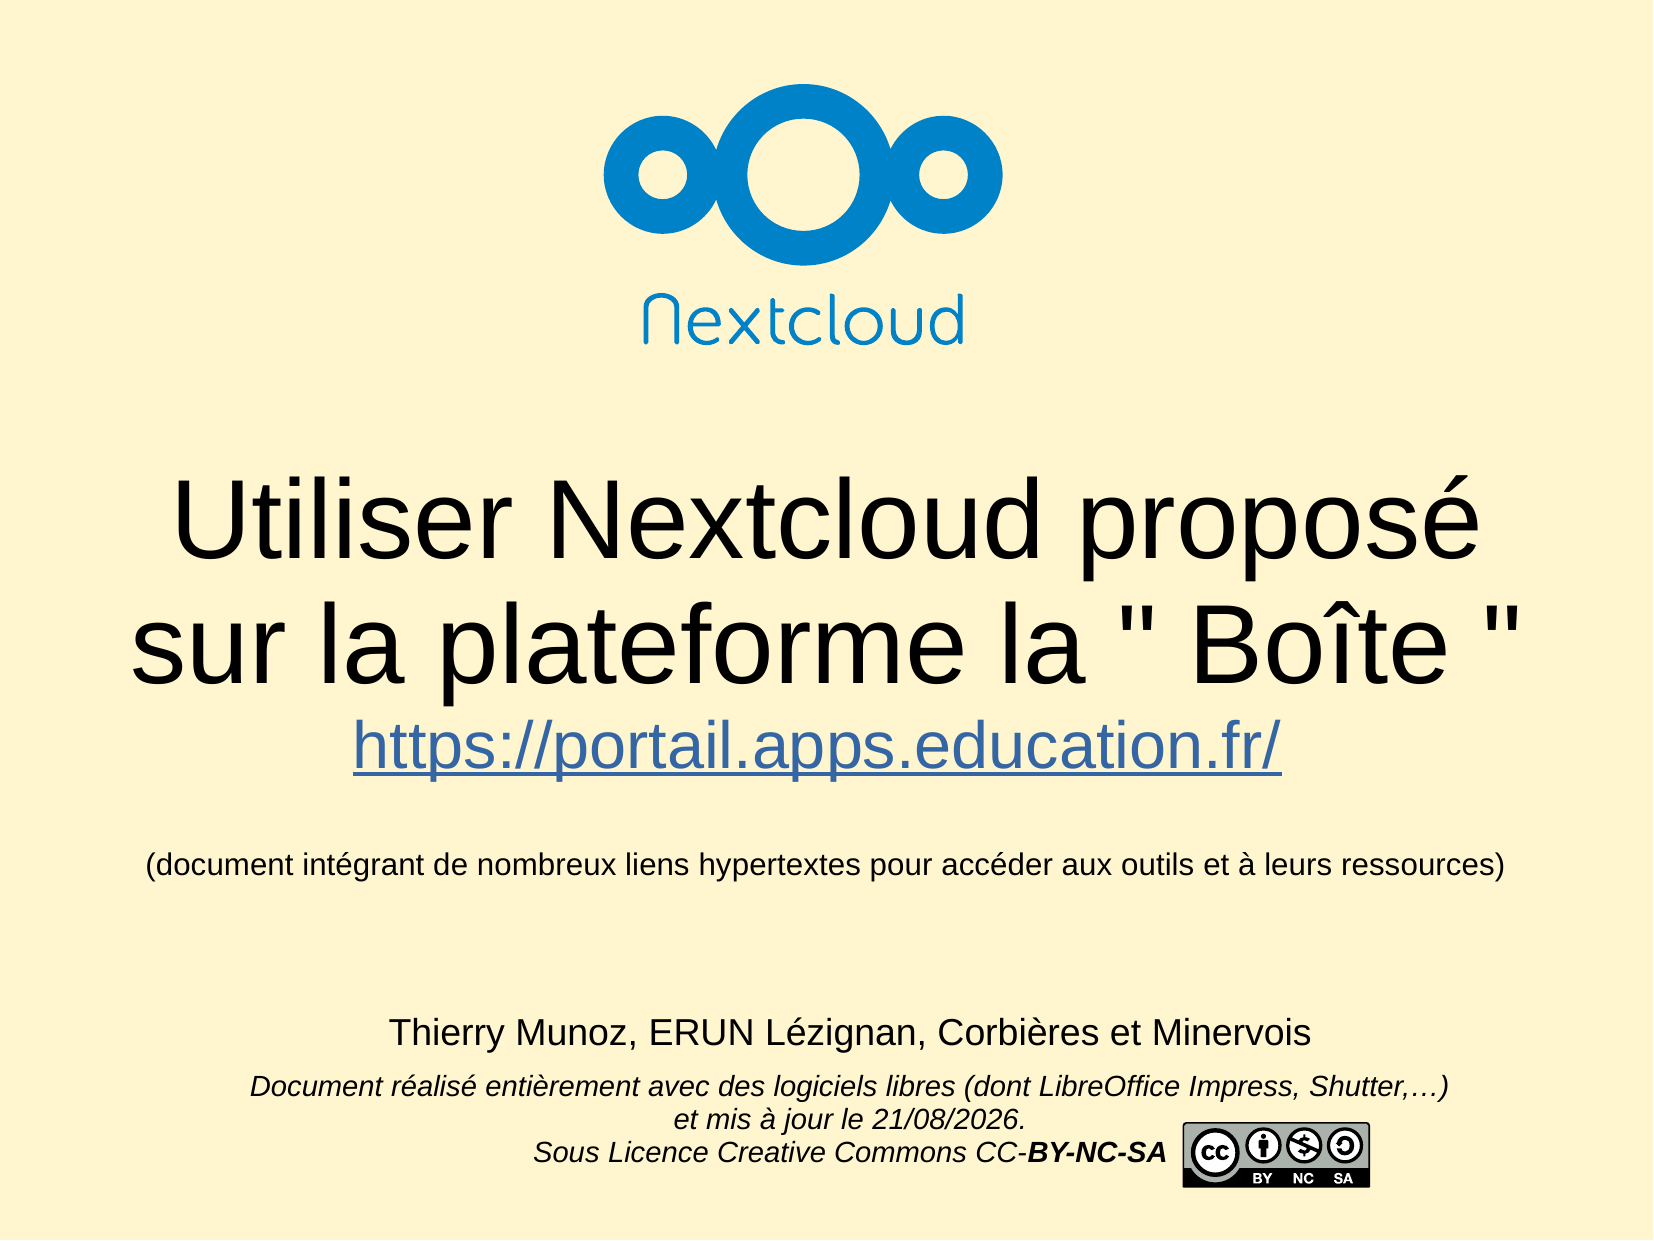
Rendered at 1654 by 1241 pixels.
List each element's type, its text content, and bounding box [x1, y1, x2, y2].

text_box Thierry Munoz, ERUN Lézignan, Corbières et Minervois [165, 1003, 1536, 1063]
title Utiliser Nextcloud proposé sur la plateforme la " Boîte " https://portail.apps.education.fr/ (document intégrant de nombreux liens hypertextes pour accéder aux outils et à leurs ressources) [82, 382, 1571, 957]
text_box Document réalisé entièrement avec des logiciels libres (dont LibreOffice Impress, Shutter,…) et mis à jour le 17/06/2022. Sous Licence Creative Commons CC-BY-NC-SA [165, 1063, 1536, 1209]
picture [1182, 1122, 1371, 1188]
picture [566, 47, 1040, 383]
